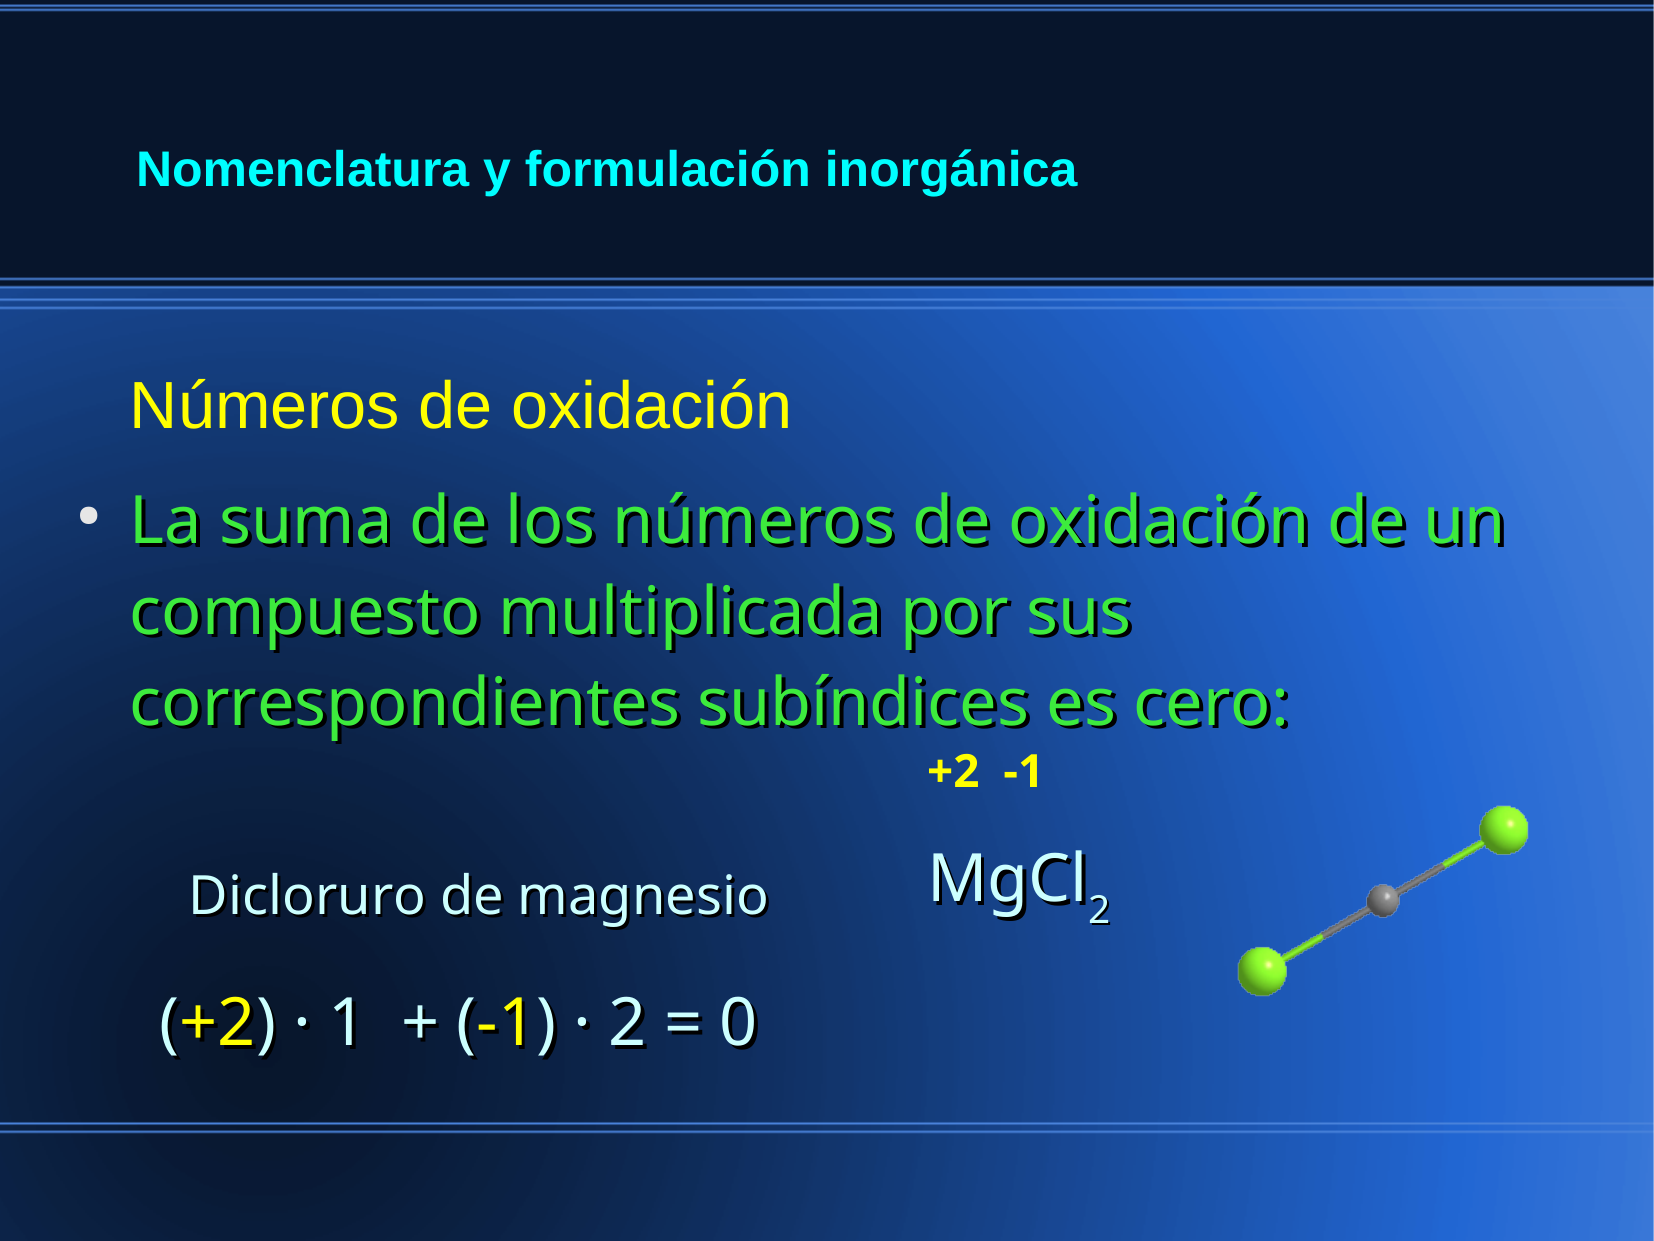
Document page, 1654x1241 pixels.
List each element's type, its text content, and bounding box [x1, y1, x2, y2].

text_box Dicloruro de magnesio [118, 856, 1034, 929]
list Números de oxidación [59, 368, 857, 443]
text_box (+2) · 1 + (-1) · 2 = 0 [88, 974, 1300, 1131]
text_box La suma de los números de oxidación de un compuesto multiplicada por sus correspondientes subíndices es cero: [59, 472, 1595, 739]
text_box +2 -1 MgCl2 [856, 738, 1182, 933]
title Nomenclatura y formulación inorgánica [32, 118, 1182, 220]
picture [0, 0, 1654, 1241]
